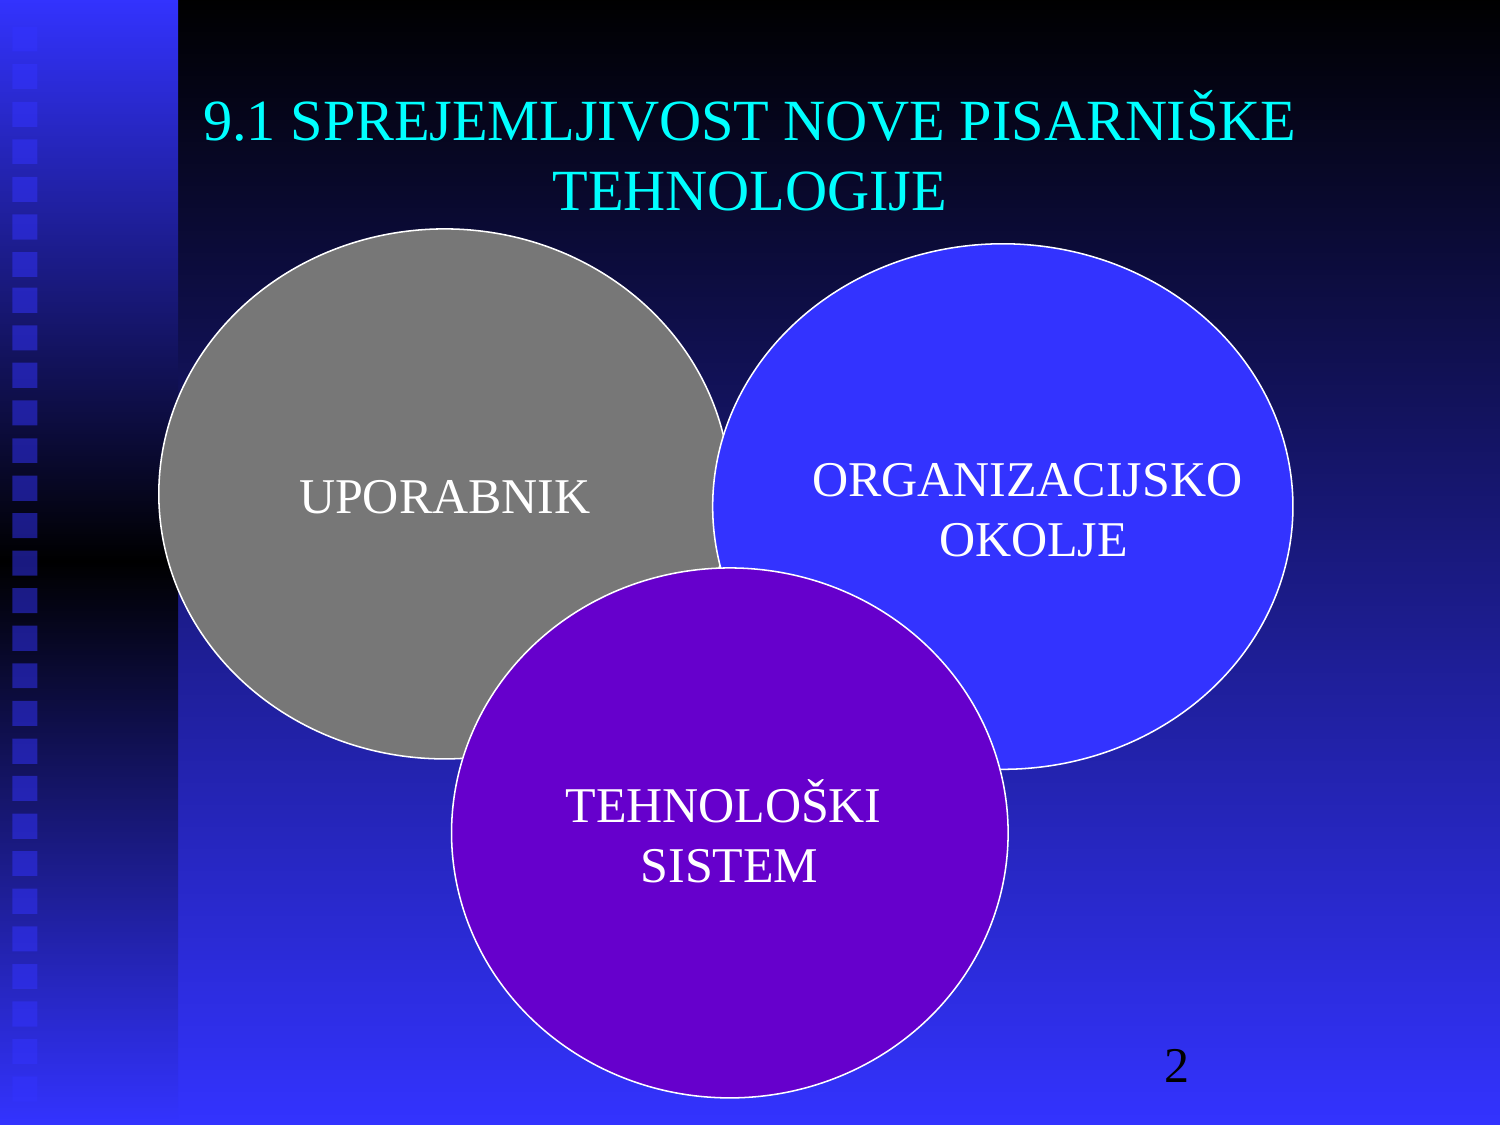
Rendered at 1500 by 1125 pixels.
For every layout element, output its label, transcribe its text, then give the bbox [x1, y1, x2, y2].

text_box UPORABNIK [158, 228, 723, 759]
text_box ORGANIZACIJSKO OKOLJE [712, 243, 1293, 770]
text_box 9.1 SPREJEMLJIVOST NOVE PISARNIŠKE TEHNOLOGIJE [0, 74, 1500, 231]
text_box TEHNOLOŠKI SISTEM [451, 567, 1009, 1098]
